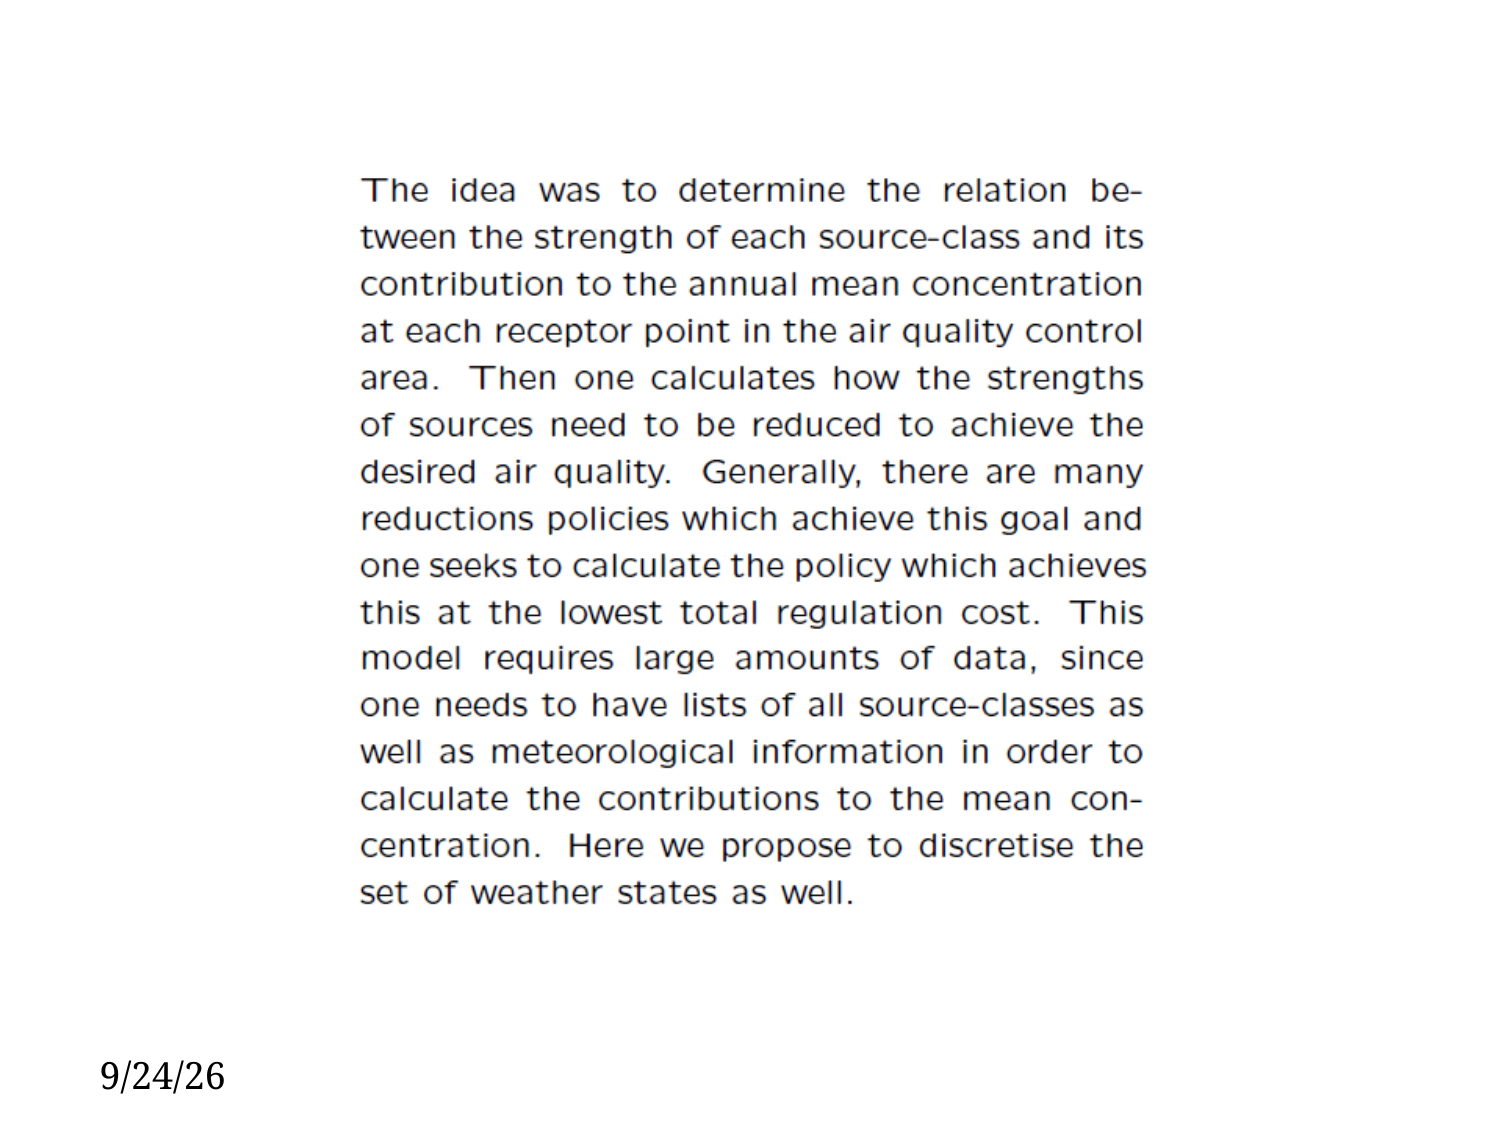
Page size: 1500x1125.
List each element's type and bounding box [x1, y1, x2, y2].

picture [326, 141, 1174, 984]
